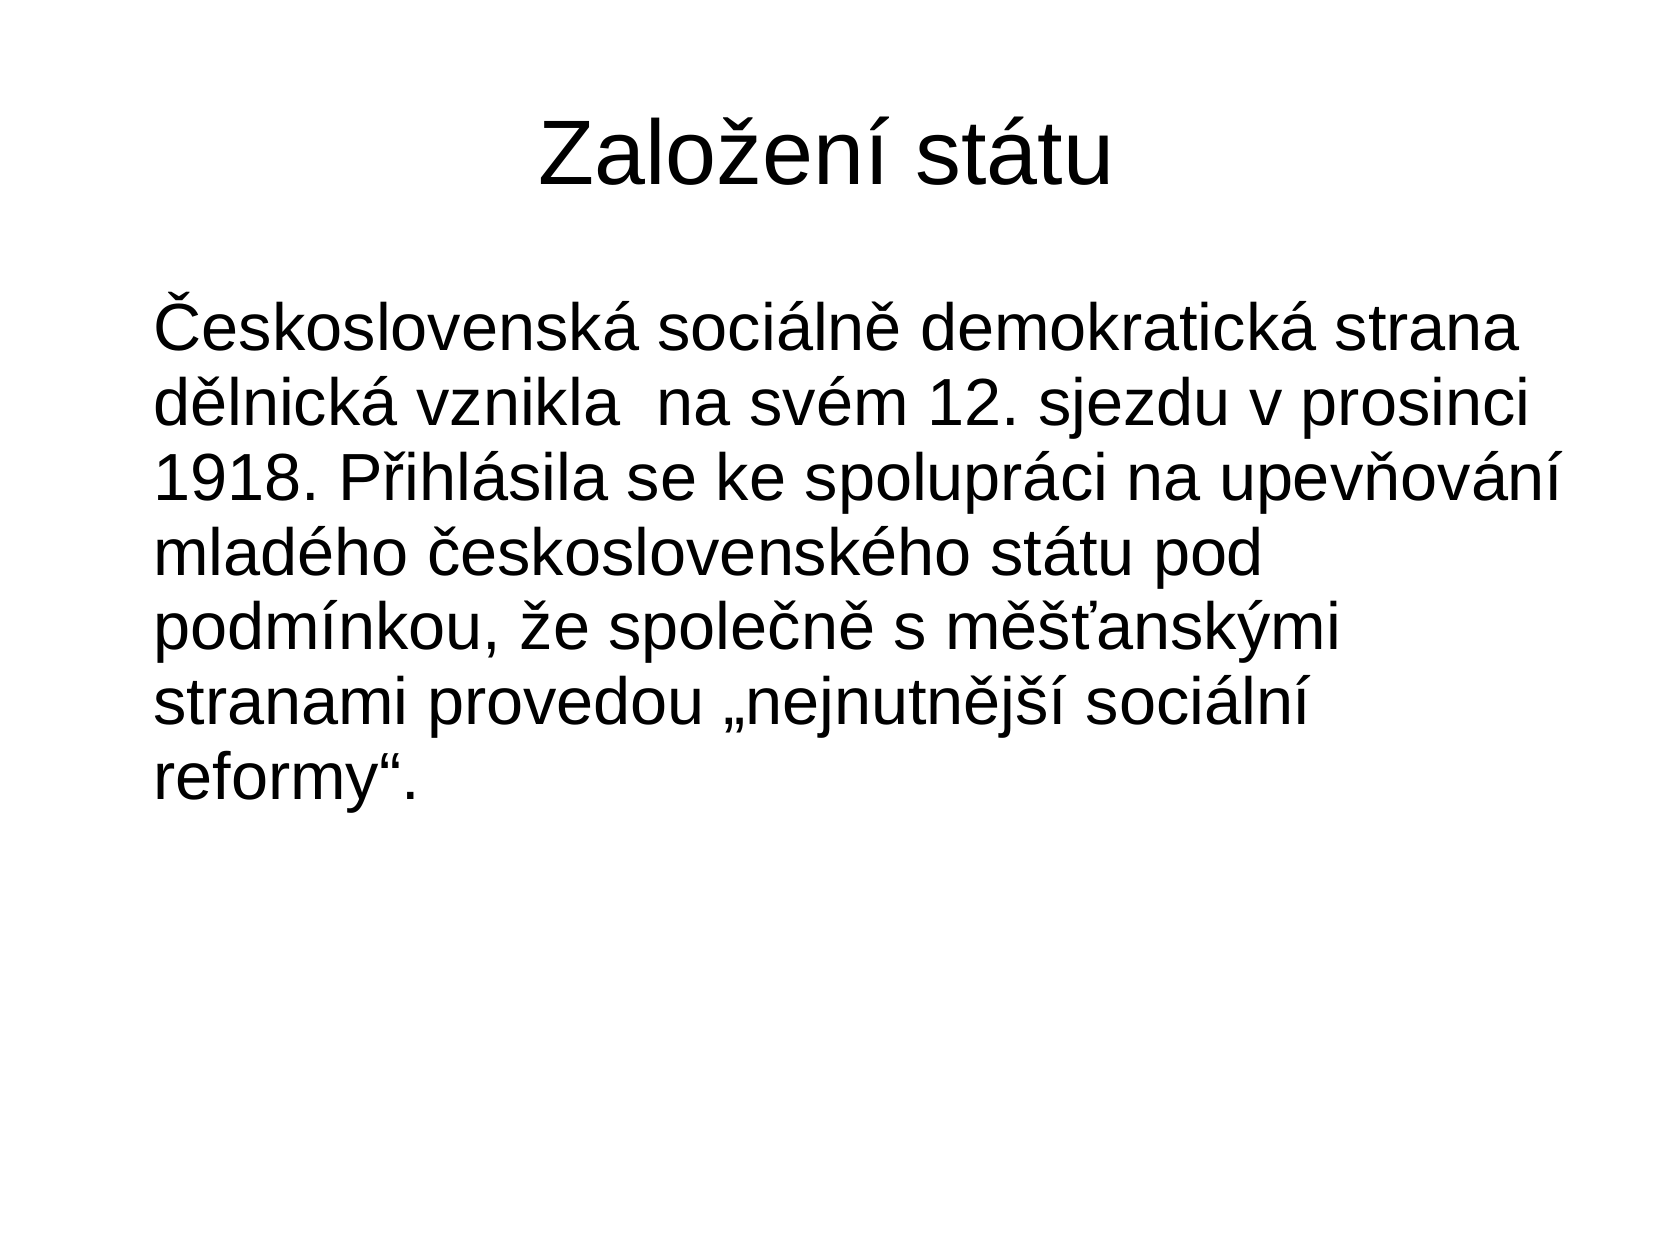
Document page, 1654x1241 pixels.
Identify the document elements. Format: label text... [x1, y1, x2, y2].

title Založení státu [82, 49, 1571, 257]
list Československá sociálně demokratická strana dělnická vznikla na svém 12. sjezdu v prosinci 1918. Přihlásila se ke spolupráci na upevňování mladého československého státu pod podmínkou, že společně s měšťanskými stranami provedou „nejnutnější sociální reformy“. [82, 290, 1571, 1010]
